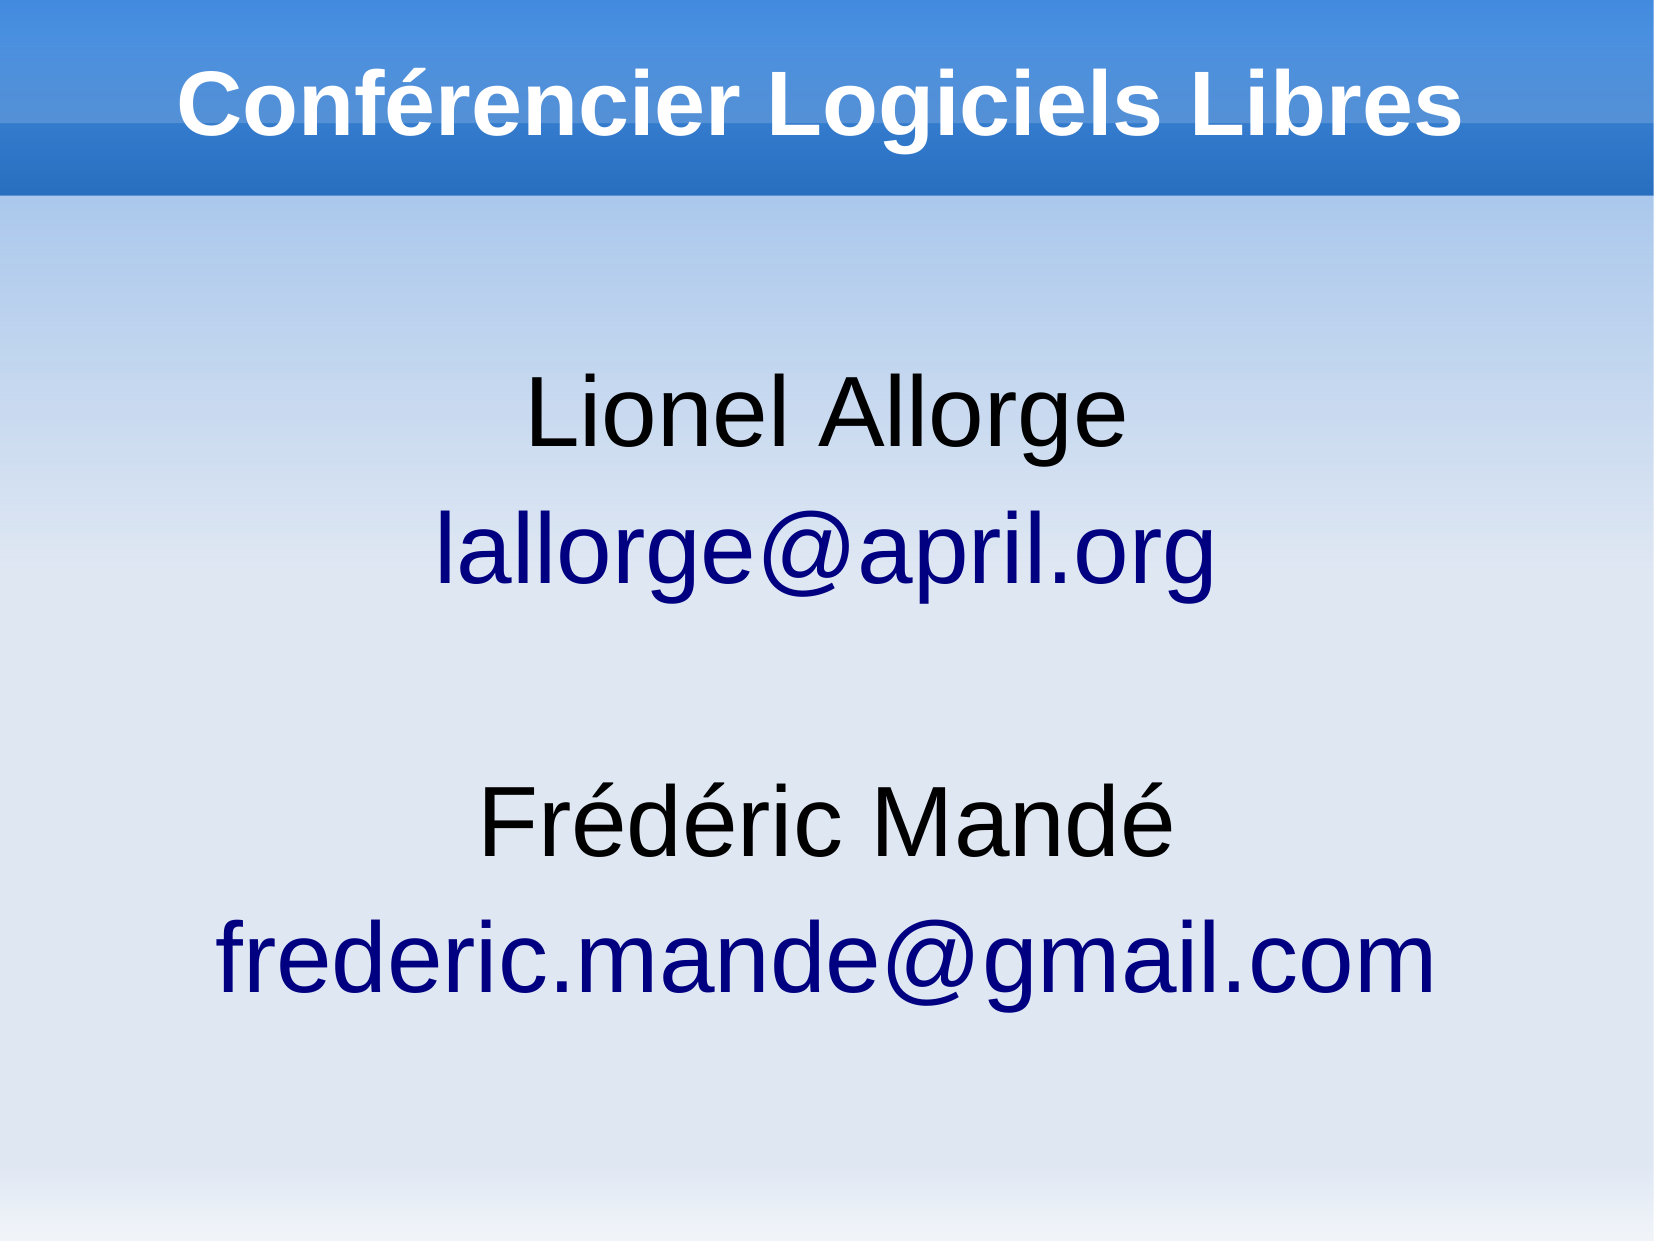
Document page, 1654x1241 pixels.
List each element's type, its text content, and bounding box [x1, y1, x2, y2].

title Conférencier Logiciels Libres [76, 0, 1565, 208]
text_box Lionel Allorge lallorge@april.org Frédéric Mandé frederic.mande@gmail.com [200, 348, 1453, 1084]
picture [0, 0, 1654, 1241]
